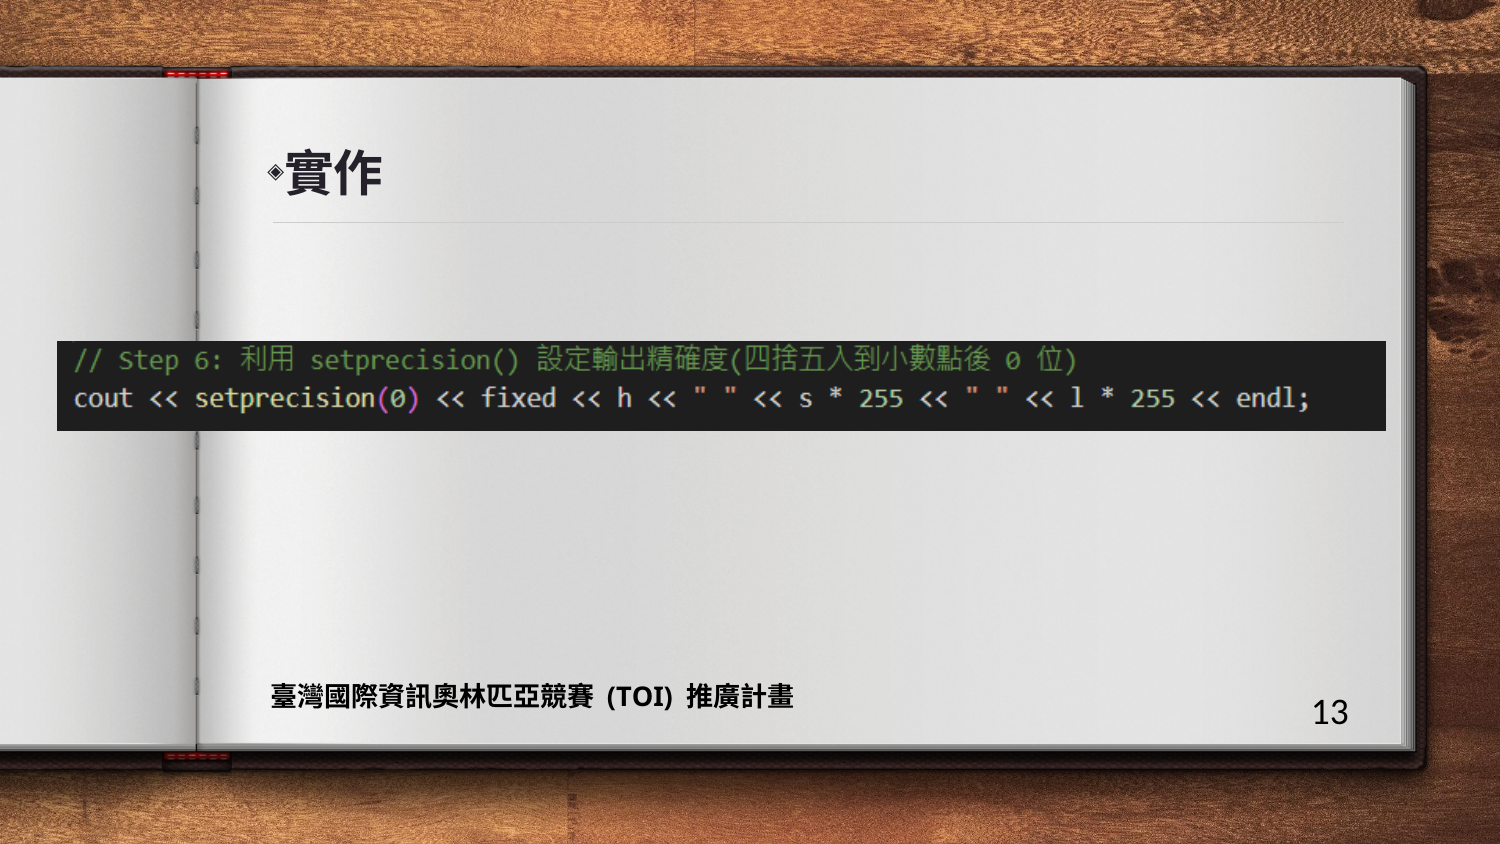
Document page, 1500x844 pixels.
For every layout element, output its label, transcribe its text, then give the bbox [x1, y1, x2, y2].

list 實作 [252, 126, 1194, 216]
picture [57, 341, 1386, 431]
text_box 13 [1295, 672, 1386, 737]
